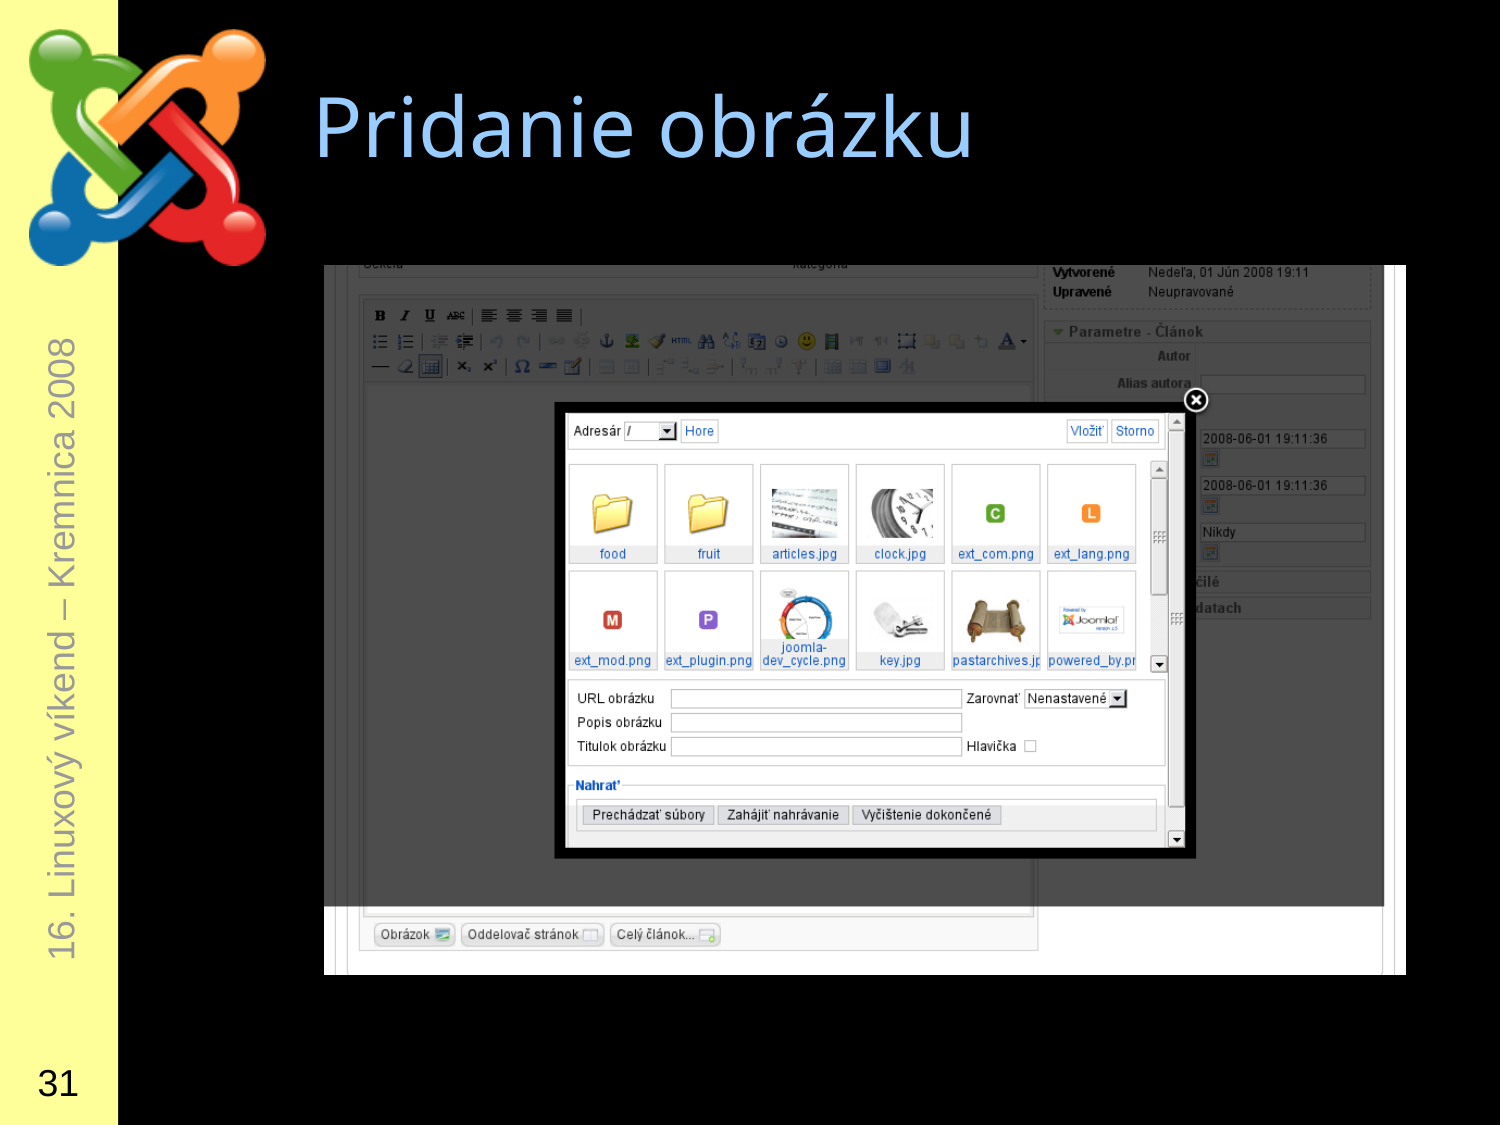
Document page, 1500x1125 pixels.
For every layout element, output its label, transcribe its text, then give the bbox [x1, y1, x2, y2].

picture [29, 29, 266, 266]
title Pridanie obrázku [312, 24, 1450, 226]
picture [324, 265, 1406, 976]
